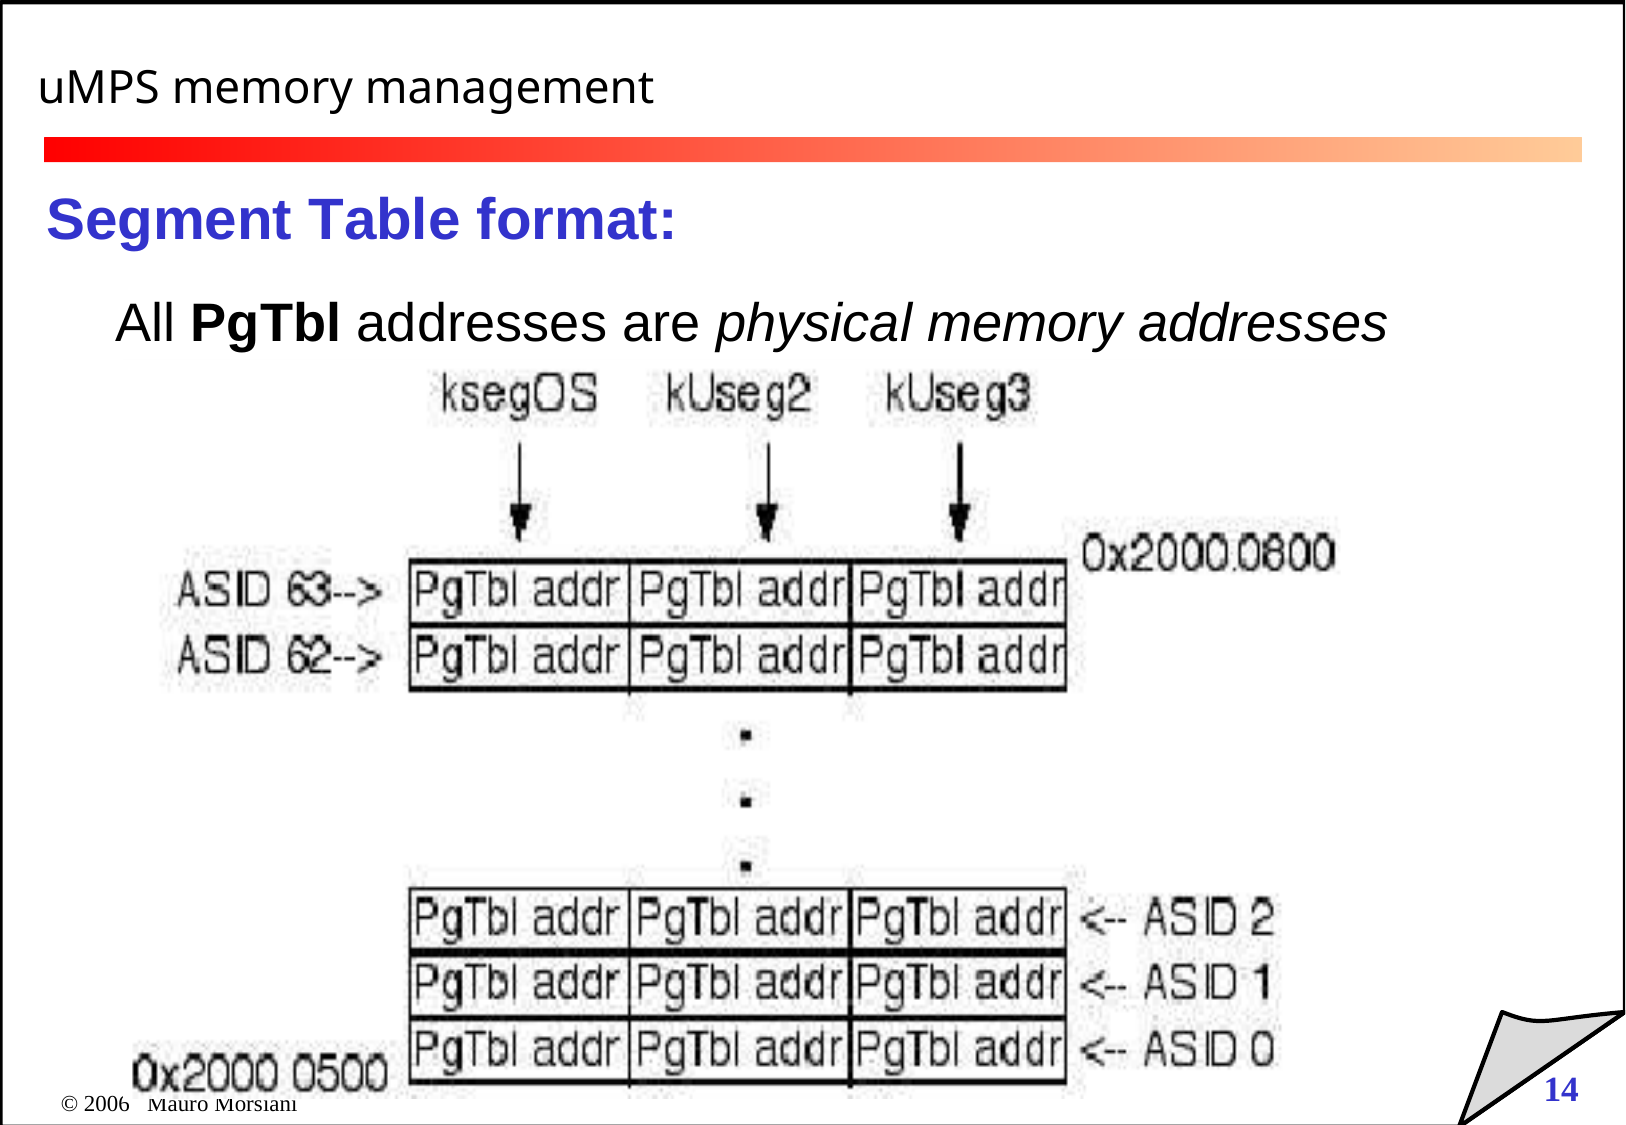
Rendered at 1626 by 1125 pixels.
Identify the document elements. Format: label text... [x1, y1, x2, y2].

list Segment Table format: All PgTbl addresses are physical memory addresses [46, 187, 1549, 713]
picture [123, 713, 1349, 1099]
title uMPS memory management [37, 44, 1587, 130]
